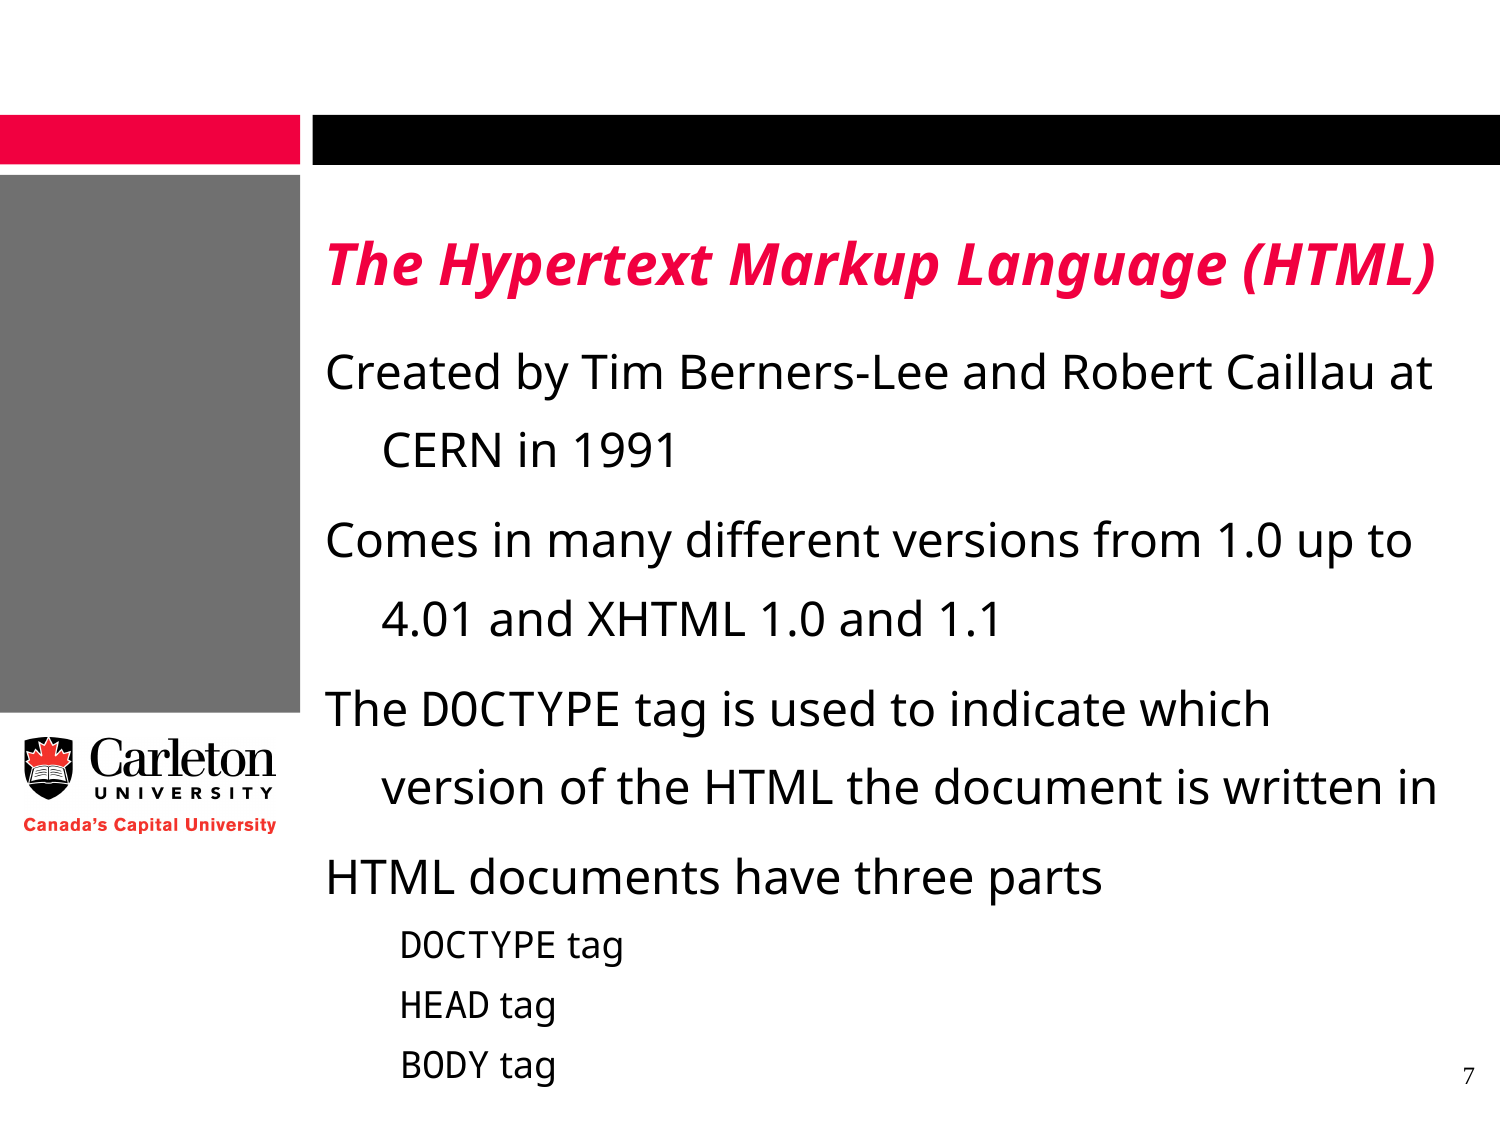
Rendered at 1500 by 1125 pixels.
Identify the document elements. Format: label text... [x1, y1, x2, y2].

list Created by Tim Berners-Lee and Robert Caillau at CERN in 1991 Comes in many different versions from 1.0 up to 4.01 and XHTML 1.0 and 1.1 The DOCTYPE tag is used to indicate which version of the HTML the document is written in HTML documents have three parts DOCTYPE tag HEAD tag BODY tag [324, 324, 1450, 1036]
picture [24, 737, 276, 834]
title The Hypertext Markup Language (HTML) [324, 194, 1450, 324]
